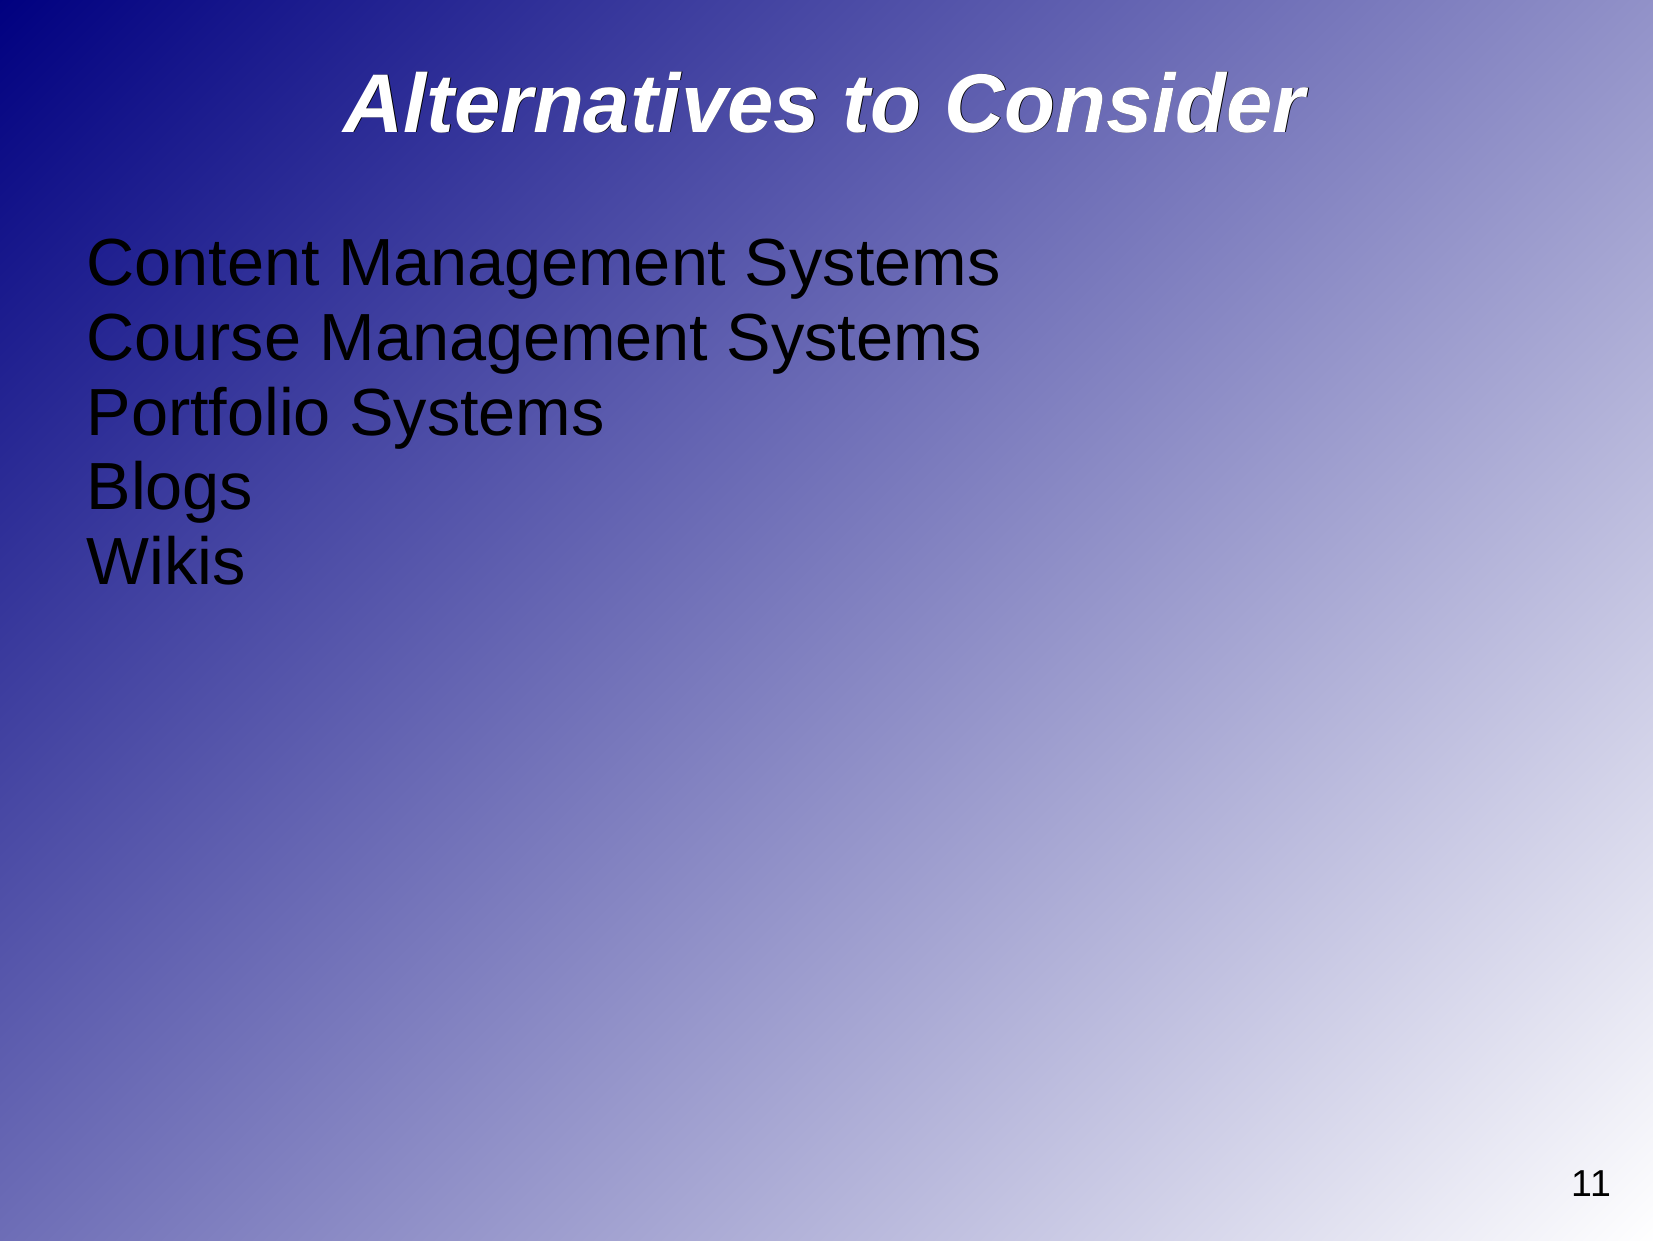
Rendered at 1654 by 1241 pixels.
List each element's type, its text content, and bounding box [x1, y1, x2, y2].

title Alternatives to Consider [37, 19, 1612, 188]
list Content Management Systems Course Management Systems Portfolio Systems Blogs Wikis [74, 225, 1575, 1163]
